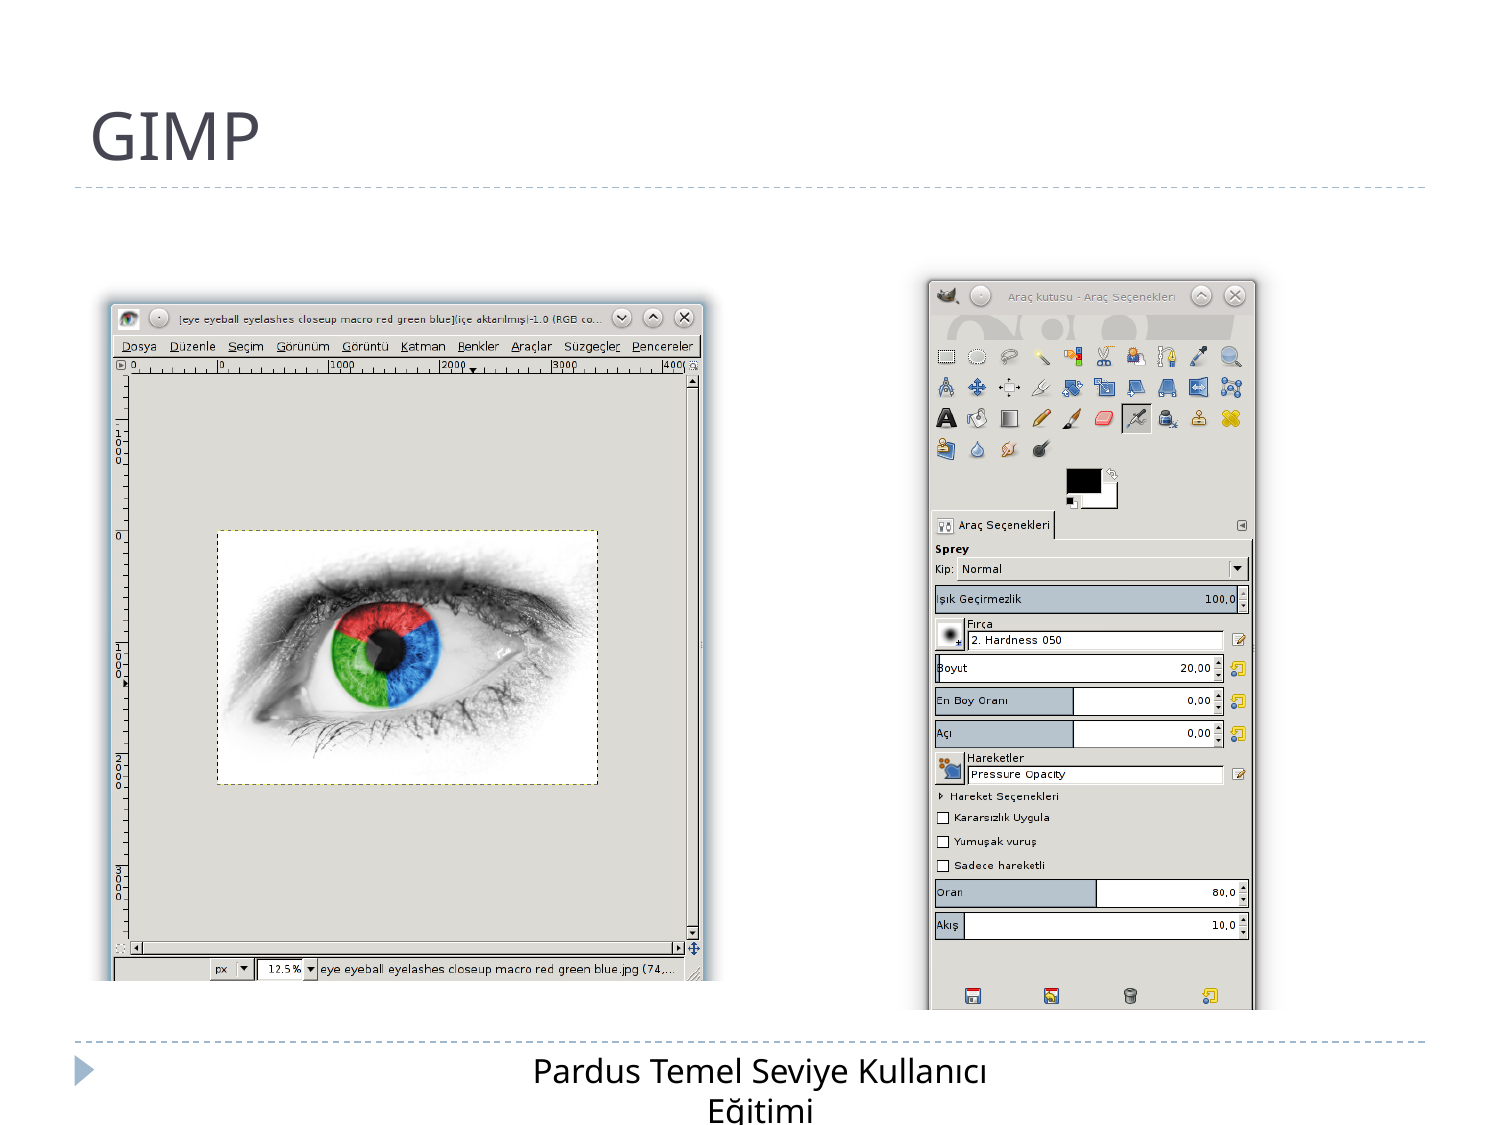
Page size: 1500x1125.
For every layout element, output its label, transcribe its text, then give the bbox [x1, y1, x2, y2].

picture [890, 199, 1293, 1010]
picture [75, 228, 738, 981]
title GIMP [75, 37, 1425, 188]
